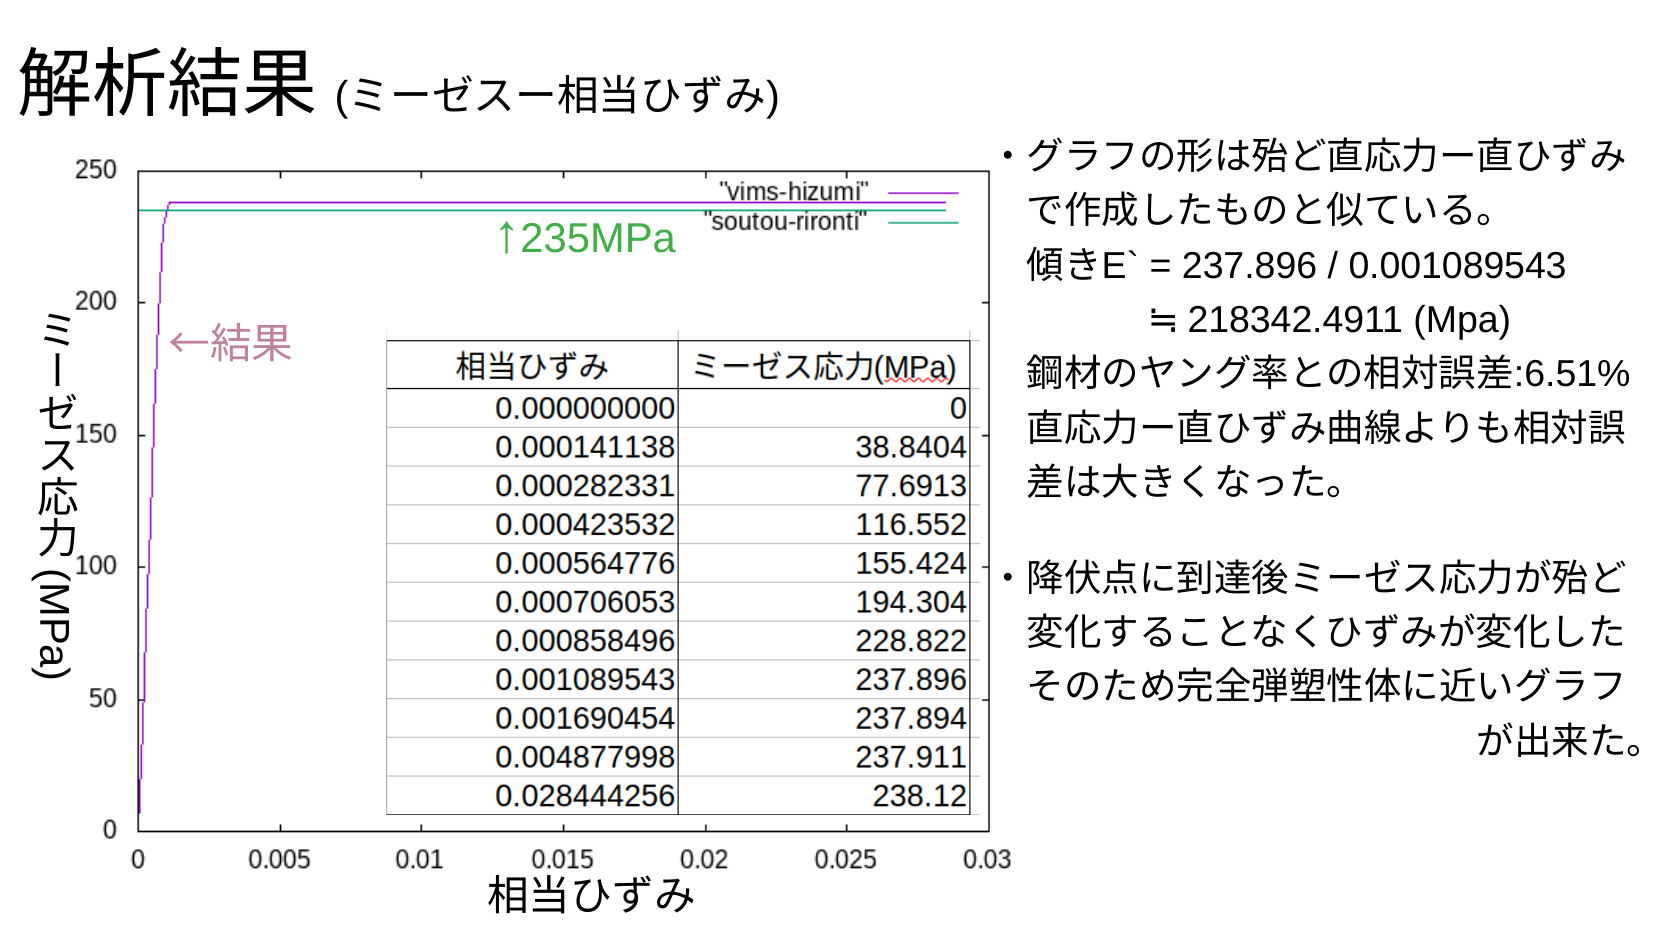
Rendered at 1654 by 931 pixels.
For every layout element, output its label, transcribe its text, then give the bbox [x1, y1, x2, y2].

title 解析結果 (ミーゼスー相当ひずみ) [17, 0, 821, 187]
text_box ミーゼス応力 (MPa) [0, 293, 97, 756]
text_box ↑235MPa [478, 196, 774, 296]
picture [36, 141, 1037, 892]
text_box ←結果 [153, 302, 420, 402]
text_box 相当ひずみ [472, 854, 768, 931]
text_box ・グラフの形は殆ど直応力ー直ひずみ で作成したものと似ている。 傾きE` = 237.896 / 0.001089543 ≒ 218342.4911 (Mpa) 鋼材のヤング率との相対誤差:6.51% 直応力ー直ひずみ曲線よりも相対誤 差は大きくなった。 ・降伏点に到達後ミーゼス応力が殆ど 変化することなくひずみが変化した そのため完全弾塑性体に近いグラフ が出来た。 [974, 118, 1654, 840]
